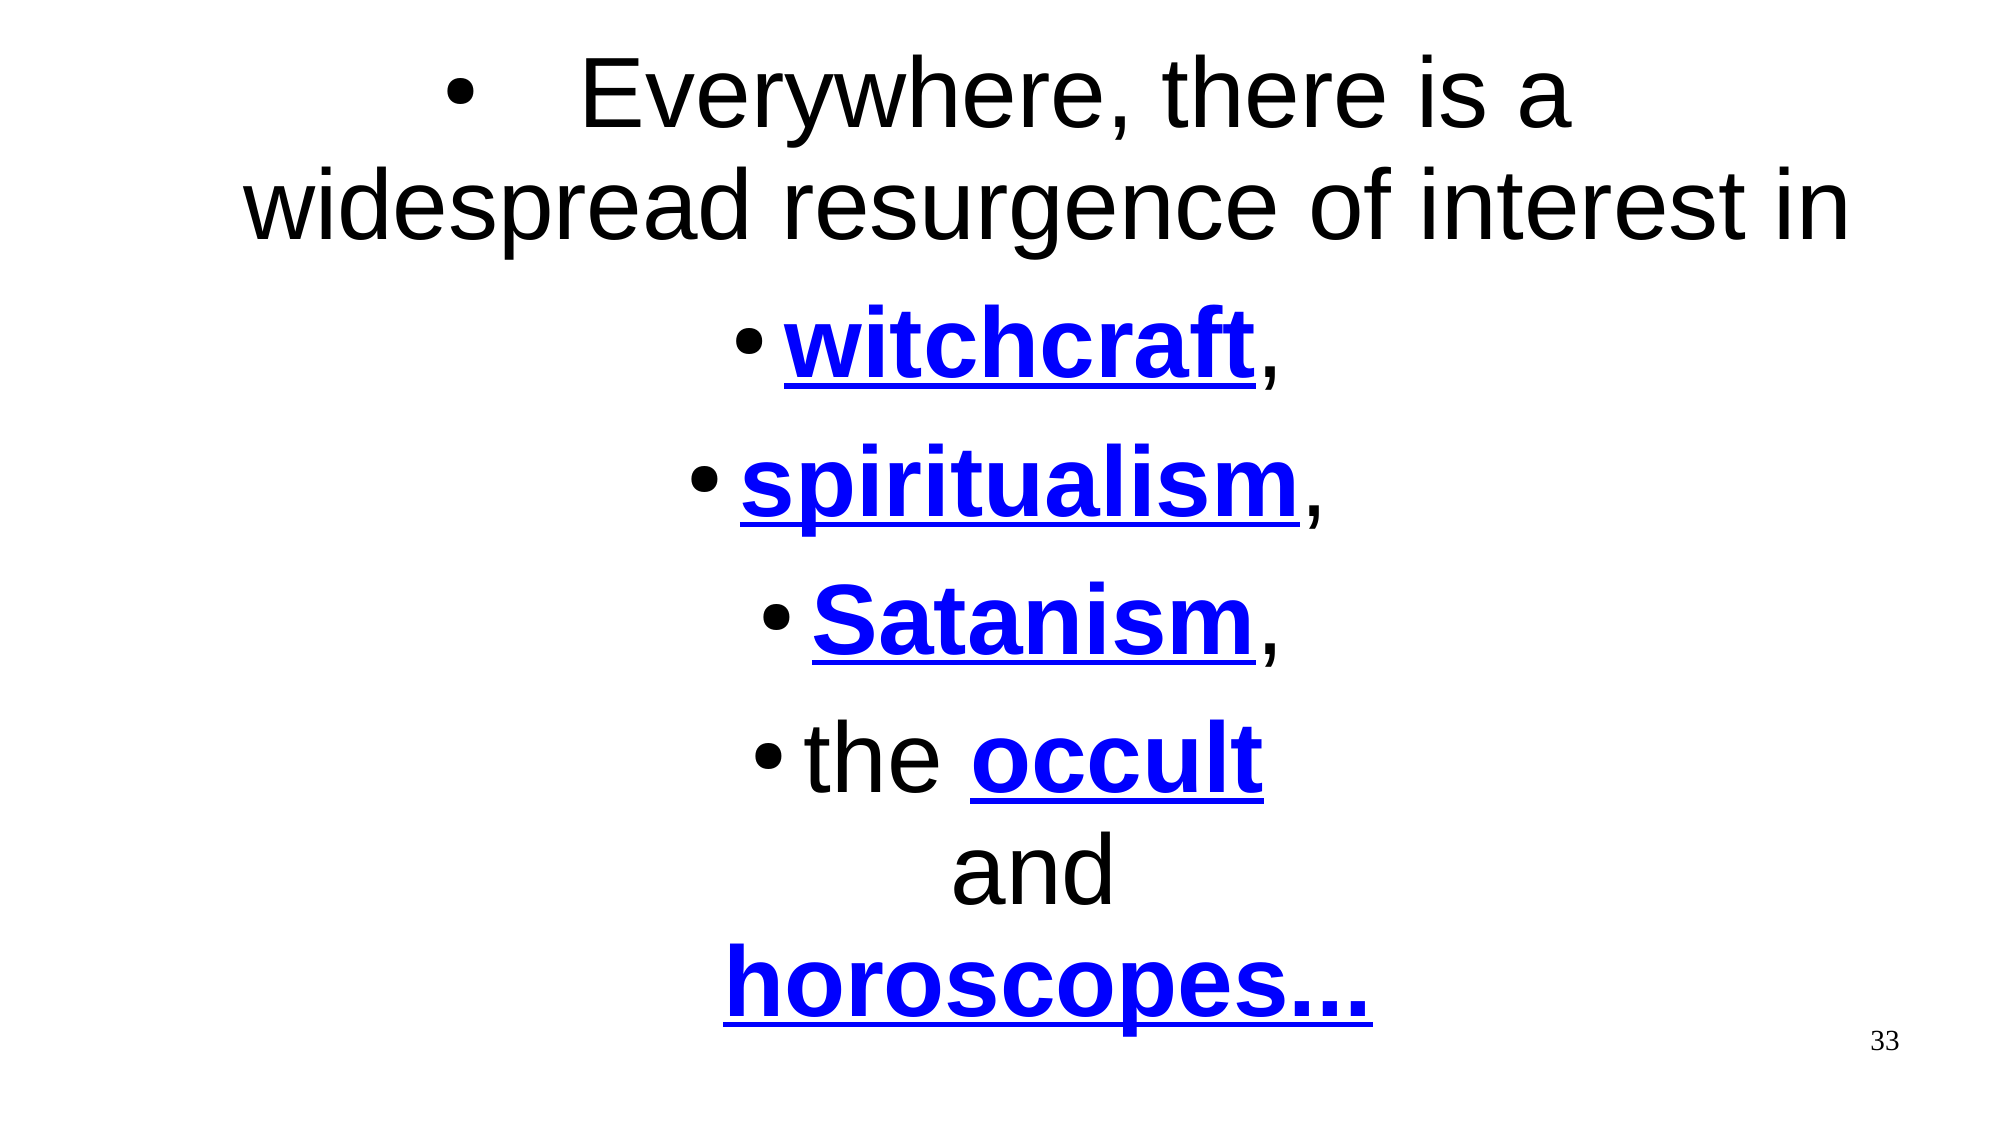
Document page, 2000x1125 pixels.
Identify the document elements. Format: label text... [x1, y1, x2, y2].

list Everywhere, there is a widespread resurgence of interest in witchcraft, spiritualism, Satanism, the occult and horoscopes... [37, 37, 1988, 1088]
